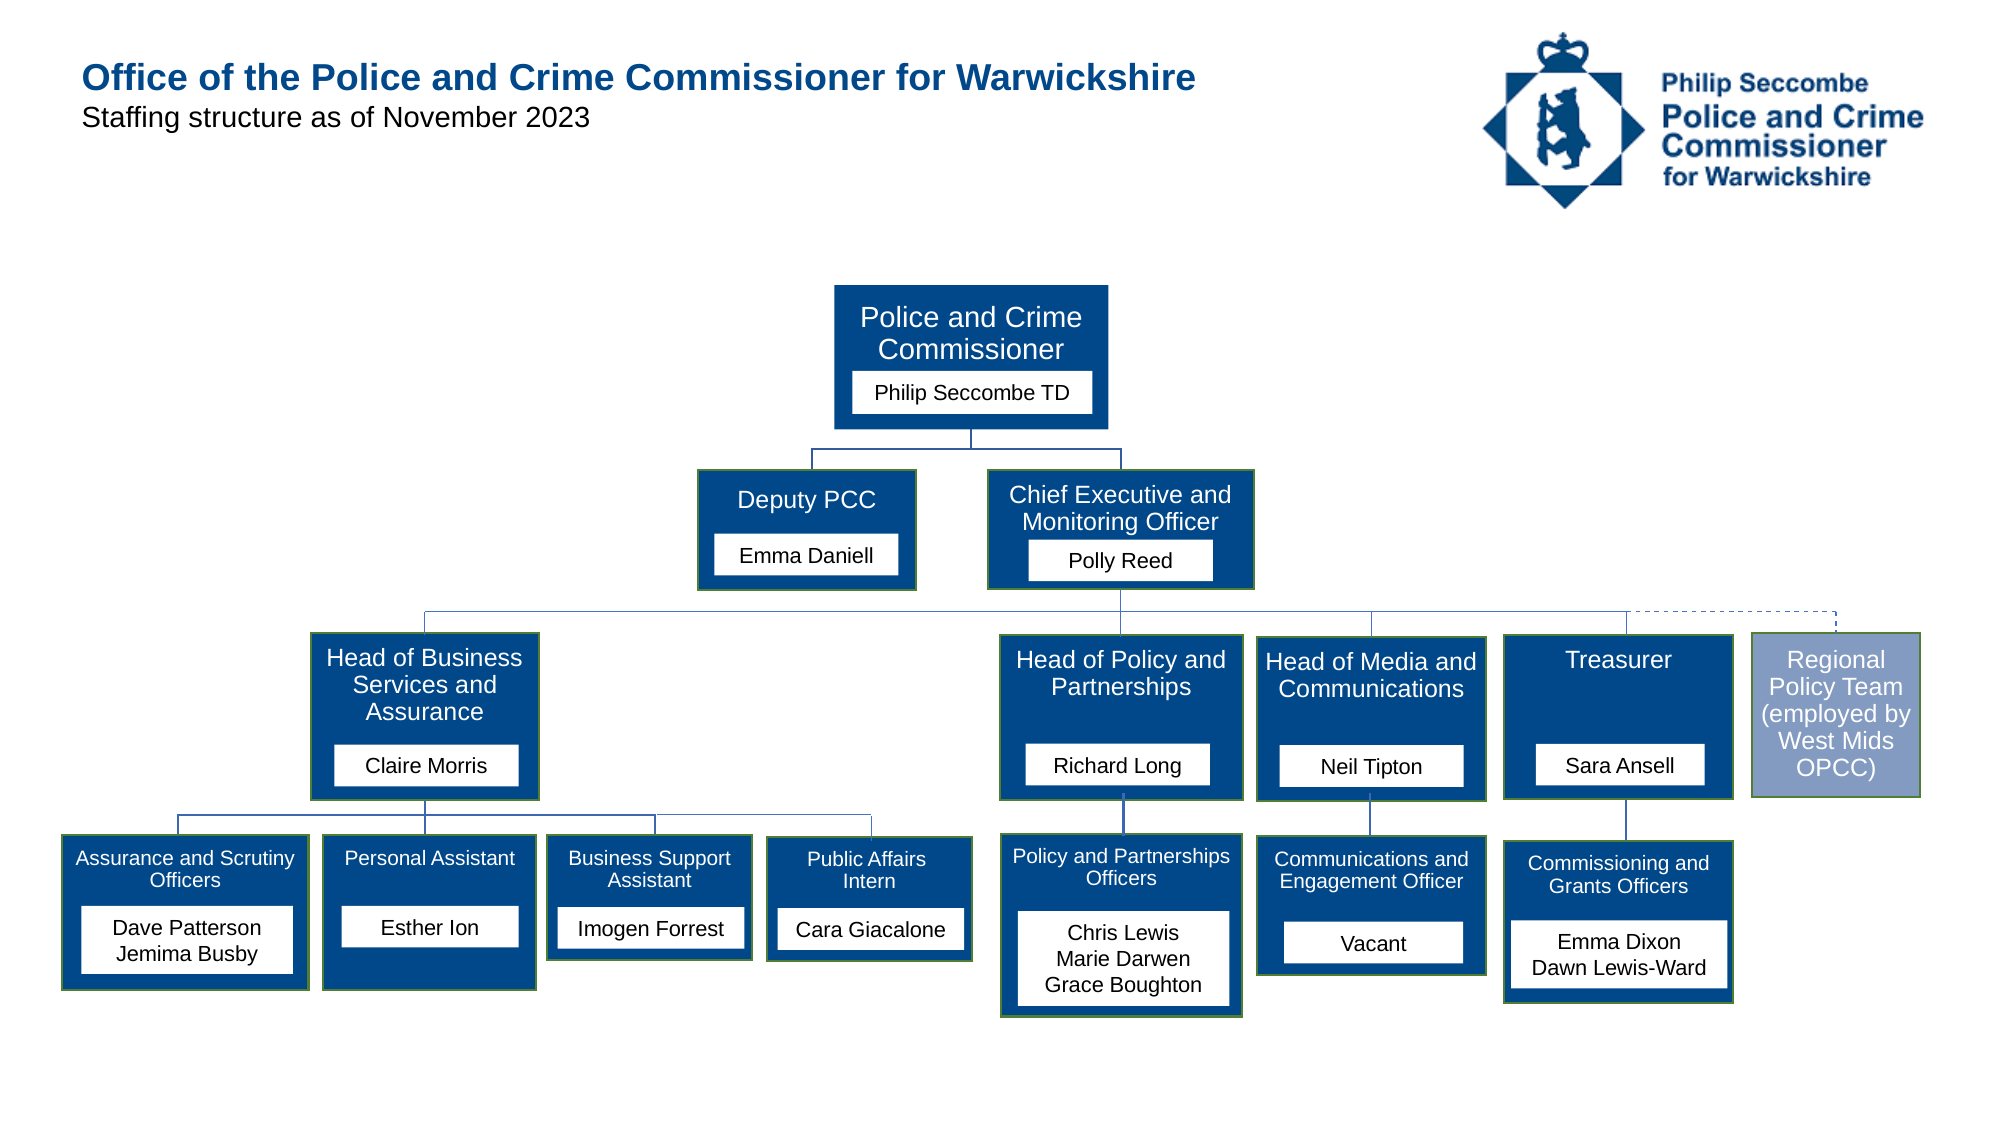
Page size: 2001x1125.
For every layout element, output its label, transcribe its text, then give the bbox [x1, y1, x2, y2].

picture [1470, 20, 1939, 221]
text_box Richard Long [1025, 743, 1210, 786]
text_box Commissioning and Grants Officers [1504, 841, 1734, 1004]
text_box Polly Reed [1028, 539, 1213, 582]
text_box Treasurer [1504, 634, 1734, 800]
text_box Chief Executive and Monitoring Officer [987, 469, 1254, 590]
text_box Emma Dixon Dawn Lewis-Ward [1511, 920, 1728, 989]
text_box Assurance and Scrutiny Officers [62, 835, 309, 991]
text_box Public Affairs Intern [766, 836, 973, 962]
text_box Regional Policy Team (employed by West Mids OPCC) [1752, 633, 1921, 798]
text_box Personal Assistant [323, 835, 537, 991]
text_box Head of Business Services and Assurance [310, 633, 539, 800]
text_box Policy and Partnerships Officers [1000, 833, 1243, 1017]
text_box Cara Giacalone [777, 908, 965, 950]
text_box Chris Lewis Marie Darwen Grace Boughton [1017, 911, 1230, 1006]
text_box Emma Daniell [714, 533, 899, 576]
text_box Business Support Assistant [546, 835, 753, 961]
text_box Dave Patterson Jemima Busby [81, 905, 293, 974]
text_box Sara Ansell [1535, 743, 1705, 786]
text_box Philip Seccombe TD [852, 370, 1093, 414]
text_box Communications and Engagement Officer [1257, 836, 1487, 976]
text_box Neil Tipton [1279, 745, 1464, 787]
text_box Claire Morris [334, 744, 519, 787]
text_box Vacant [1284, 921, 1464, 964]
text_box Esther Ion [341, 905, 519, 948]
text_box Head of Policy and Partnerships [999, 635, 1243, 800]
text_box Office of the Police and Crime Commissioner for Warwickshire Staffing structure as of November 2023 [66, 45, 1444, 142]
text_box Deputy PCC [698, 469, 916, 590]
text_box Head of Media and Communications [1257, 636, 1487, 802]
text_box Police and Crime Commissioner [834, 285, 1109, 430]
text_box Imogen Forrest [557, 907, 745, 949]
